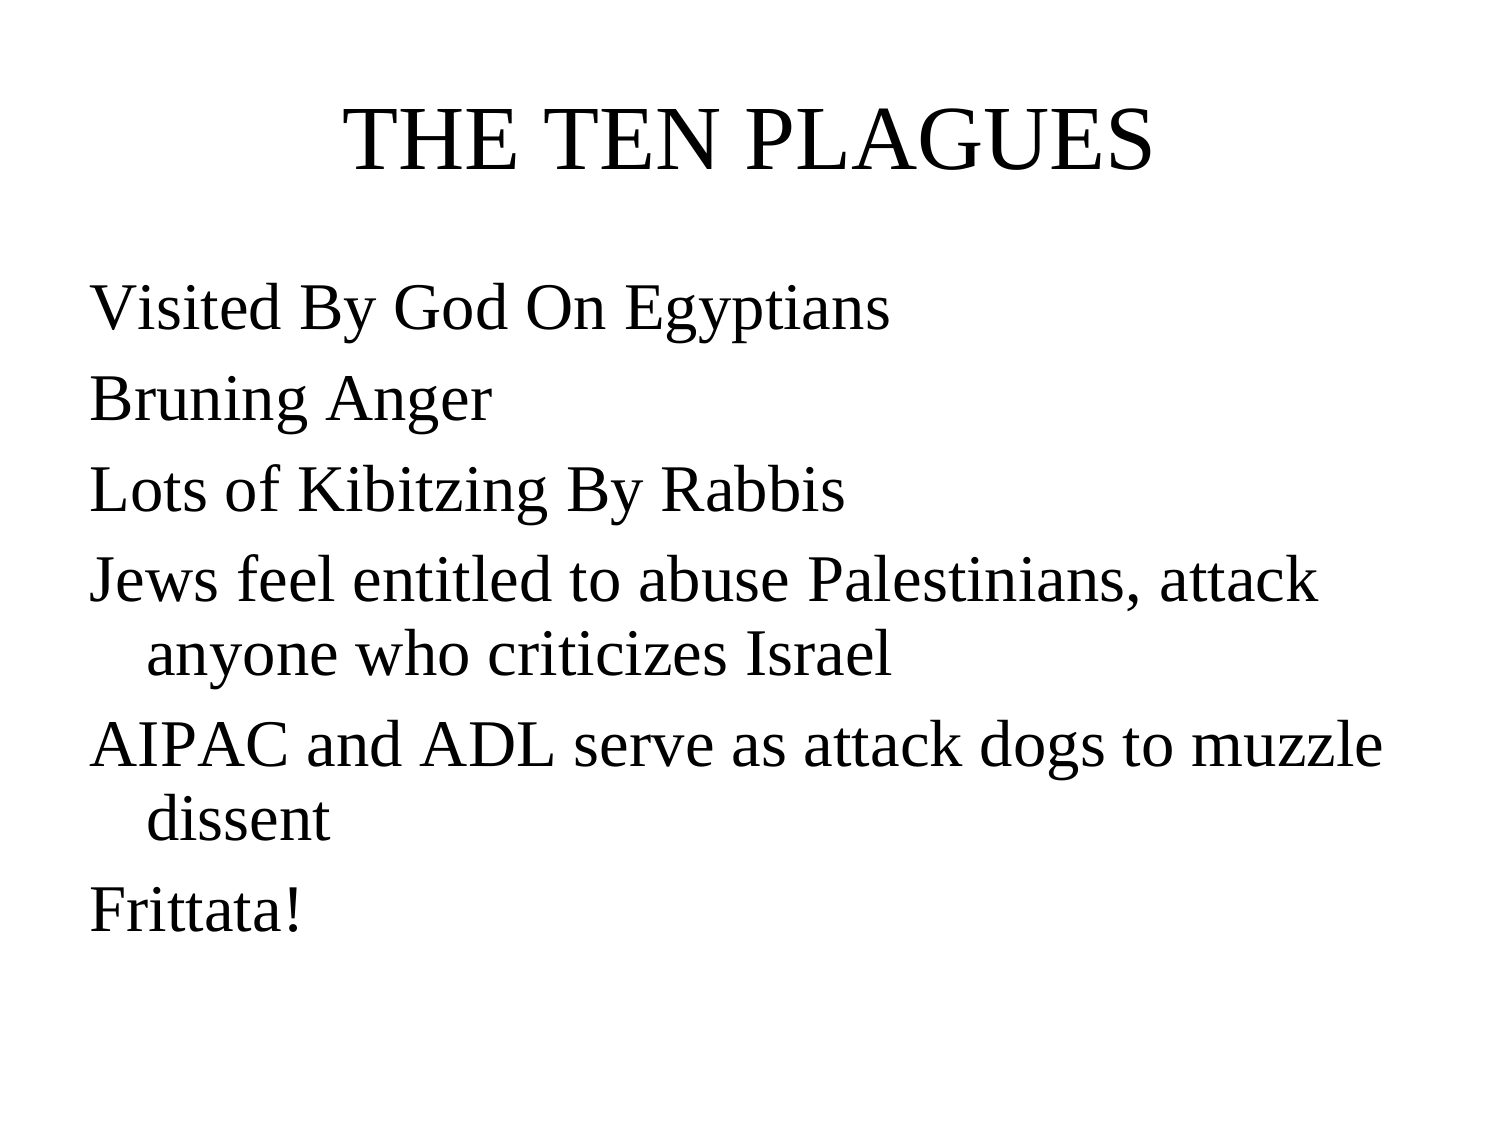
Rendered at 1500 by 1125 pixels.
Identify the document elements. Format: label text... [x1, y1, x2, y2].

list Visited By God On Egyptians Bruning Anger Lots of Kibitzing By Rabbis Jews feel entitled to abuse Palestinians, attack anyone who criticizes Israel AIPAC and ADL serve as attack dogs to muzzle dissent Frittata! [75, 262, 1426, 1006]
title THE TEN PLAGUES [75, 45, 1426, 233]
